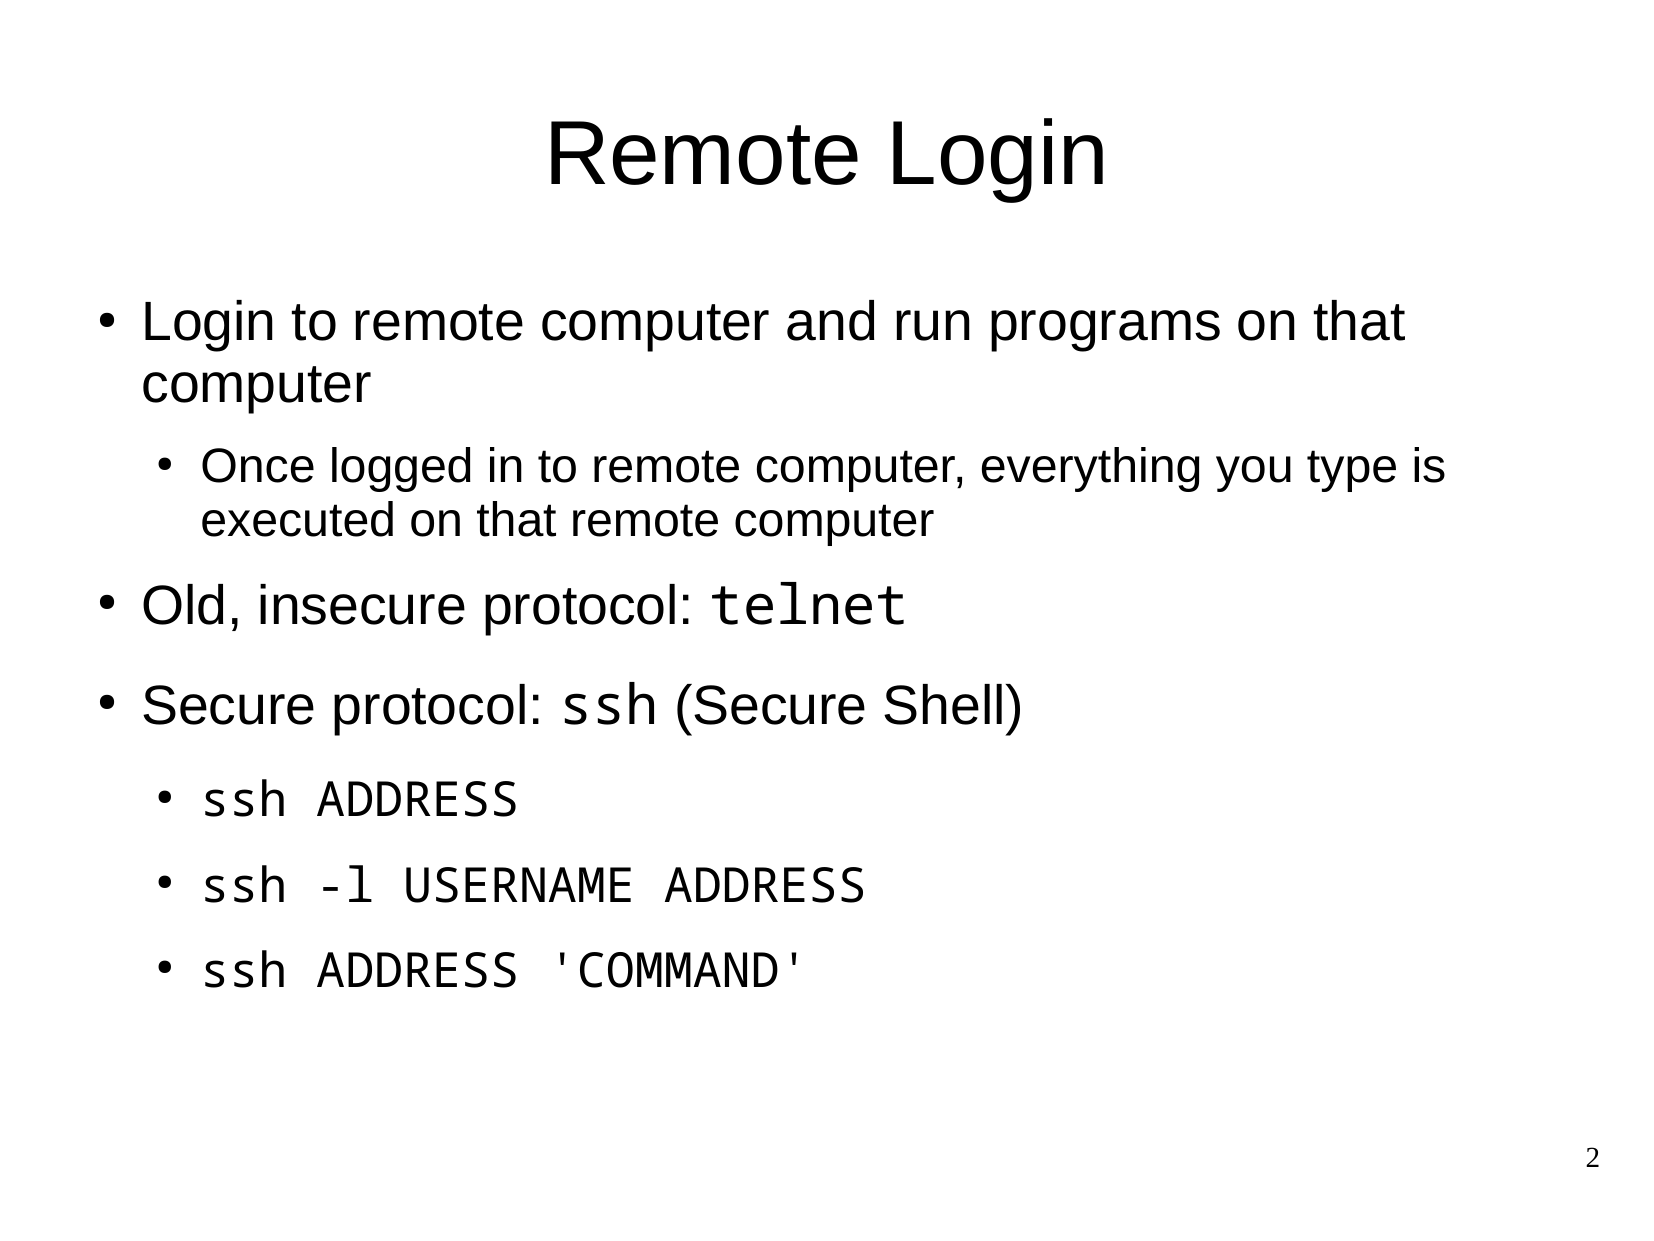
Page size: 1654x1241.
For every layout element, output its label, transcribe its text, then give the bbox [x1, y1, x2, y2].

list Login to remote computer and run programs on that computer Once logged in to remote computer, everything you type is executed on that remote computer Old, insecure protocol: telnet Secure protocol: ssh (Secure Shell) ssh ADDRESS ssh -l USERNAME ADDRESS ssh ADDRESS 'COMMAND' [82, 290, 1571, 1010]
title Remote Login [82, 49, 1571, 257]
